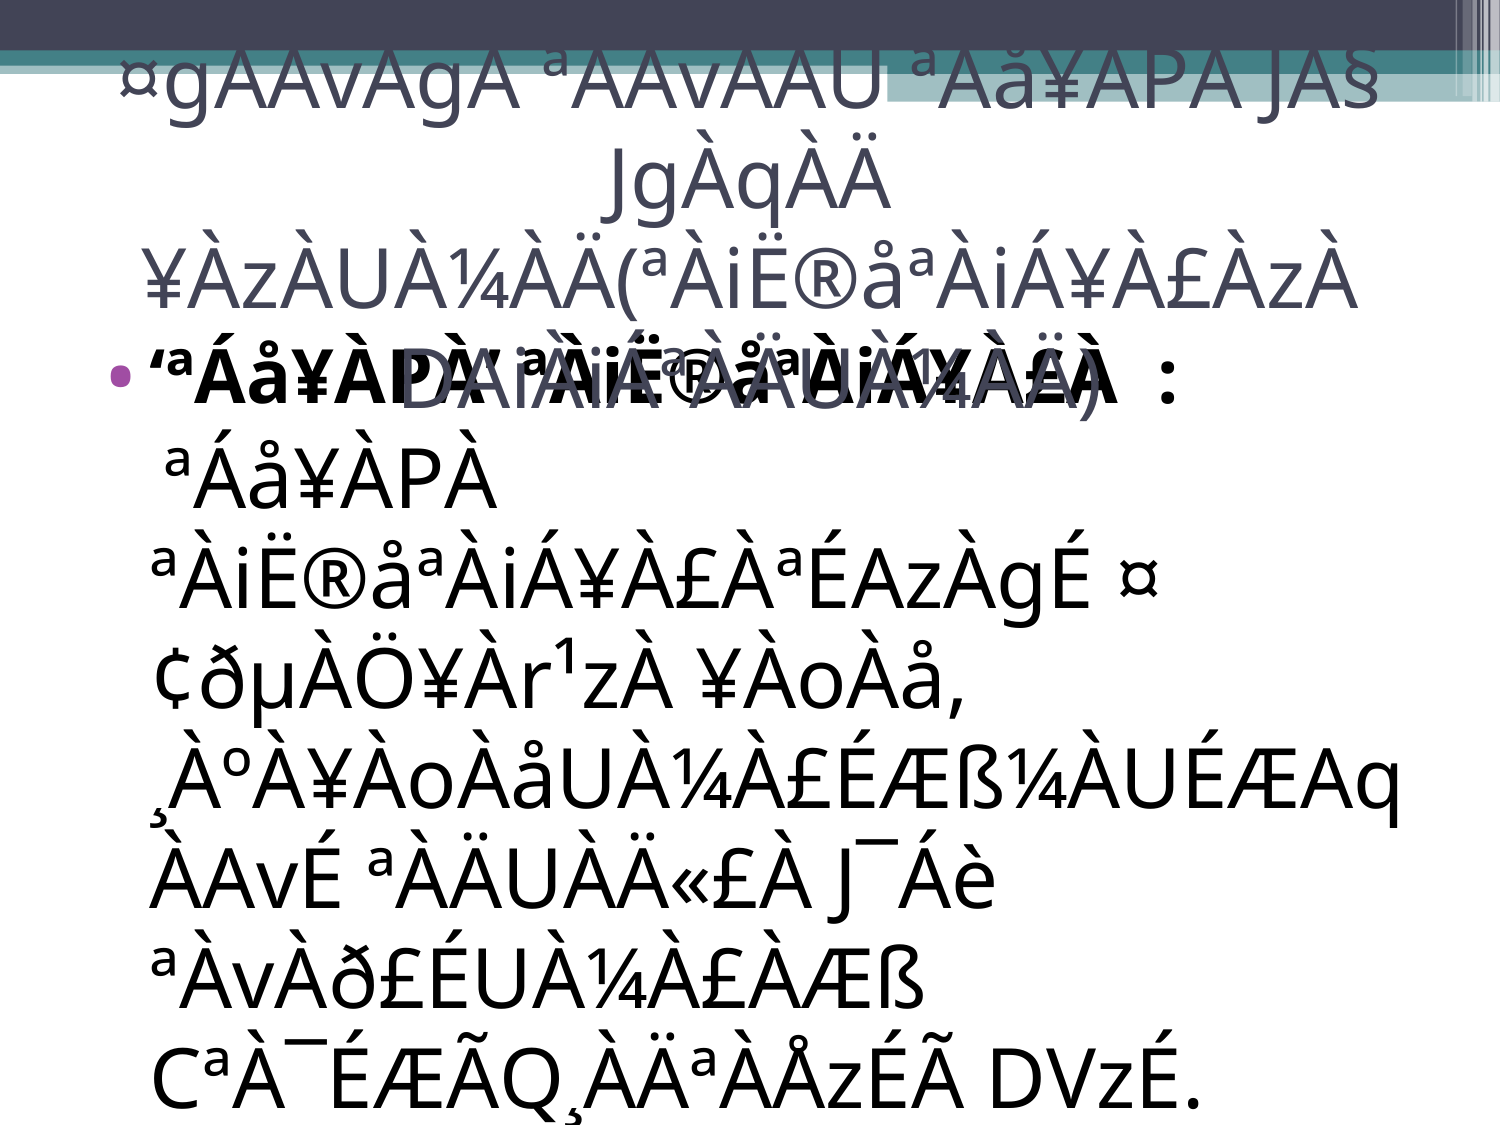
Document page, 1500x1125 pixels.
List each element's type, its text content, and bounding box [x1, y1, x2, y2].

title ¤gÀAvÀgÀ ªÀÄvÀÄÛ ªÁå¥ÀPÀ JA§ JgÀqÀÄ ¥ÀzÀUÀ¼ÀÄ(ªÀiË®åªÀiÁ¥À£ÀzÀ DAiÀiÁªÀÄUÀ¼ÀÄ) [37, 112, 1463, 338]
list ‘ªÁå¥ÀPÀ’ ªÀiË®åªÀiÁ¥À£À : ªÁå¥ÀPÀ ªÀiË®åªÀiÁ¥À£ÀªÉAzÀgÉ ¤¢ðµÀÖ¥Àr¹zÀ ¥ÀoÀå, ¸ÀºÀ¥ÀoÀåUÀ¼À£ÉÆß¼ÀUÉÆAqÀAvÉ ªÀÄUÀÄ«£À J¯Áè ªÀvÀð£ÉUÀ¼À£ÀÆß CªÀ¯ÉÆÃQ¸ÀÄªÀÅzÉÃ DVzÉ. [75, 338, 1426, 839]
